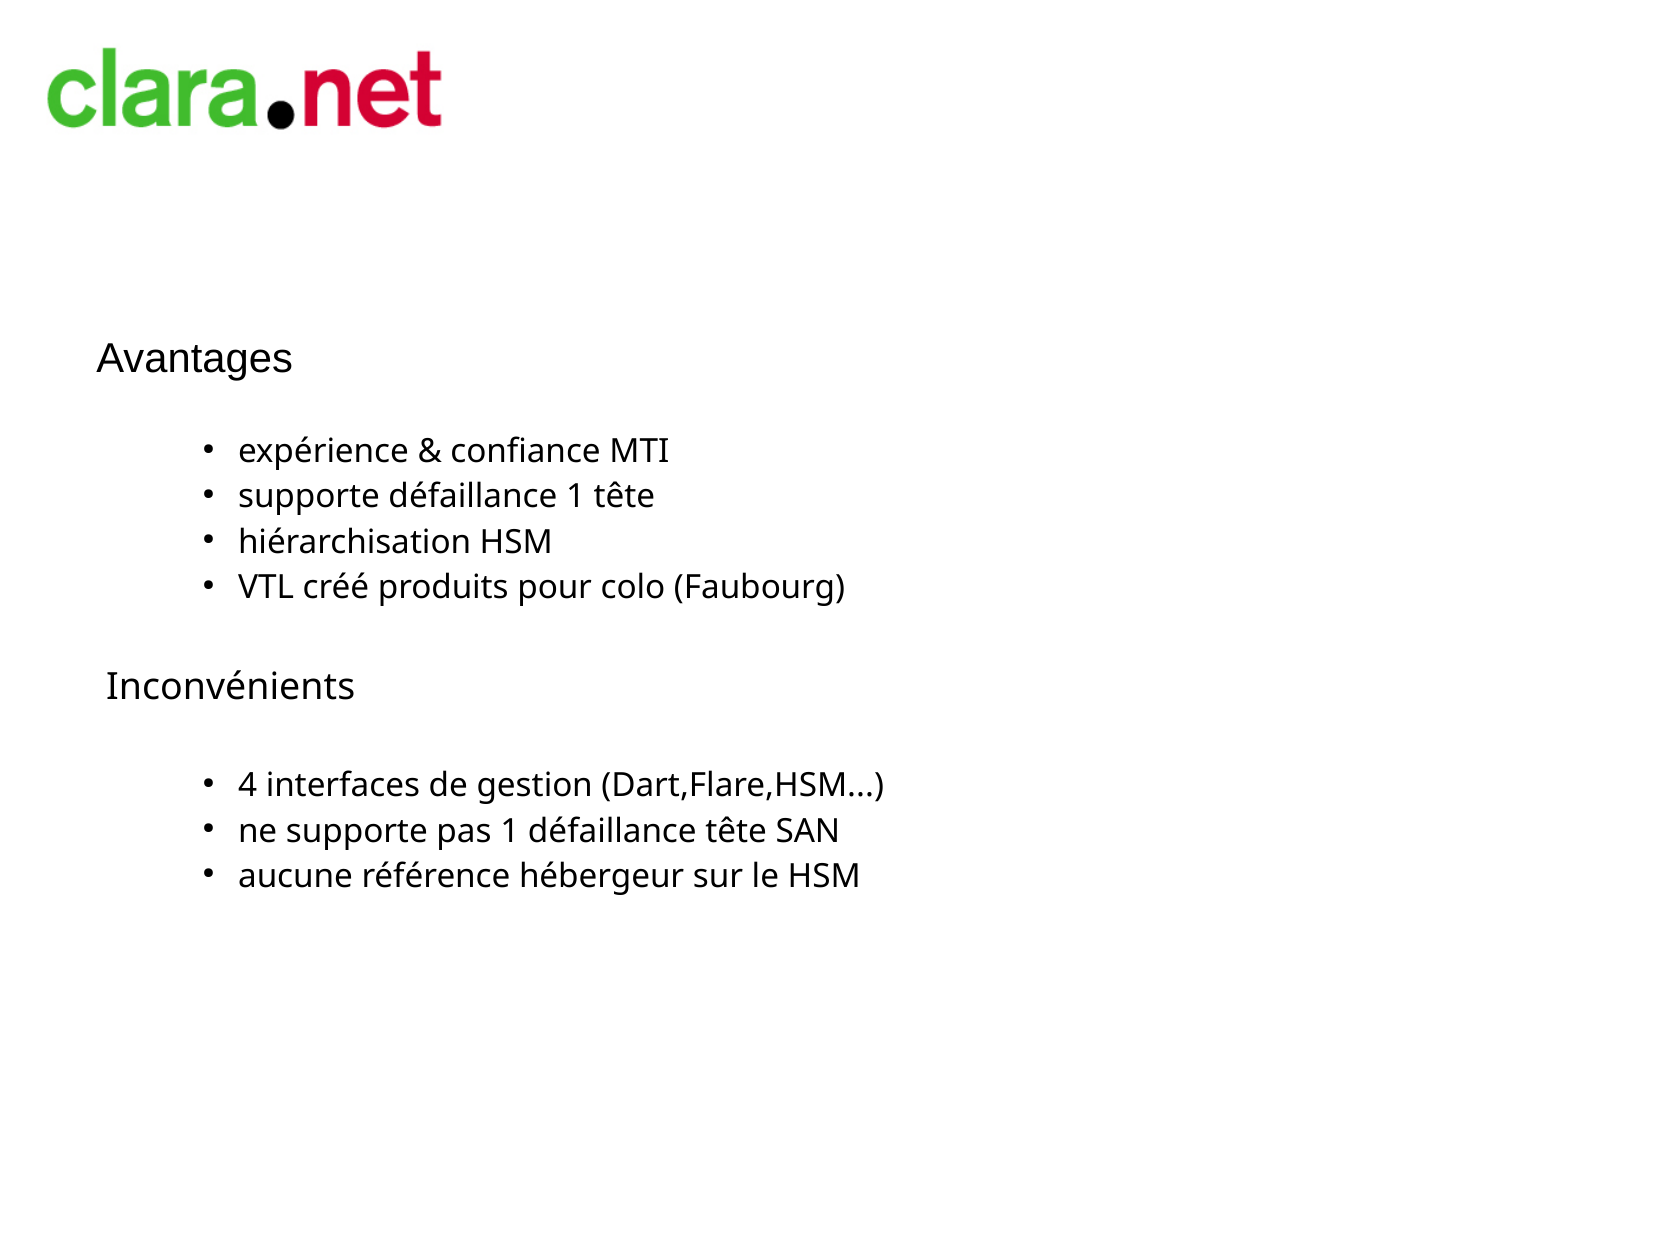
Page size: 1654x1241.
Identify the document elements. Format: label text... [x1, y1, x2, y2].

picture [37, 24, 451, 151]
text_box Avantages expérience & confiance MTI supporte défaillance 1 tête hiérarchisation HSM VTL créé produits pour colo (Faubourg) Inconvénients 4 interfaces de gestion (Dart,Flare,HSM...) ne supporte pas 1 défaillance tête SAN aucune référence hébergeur sur le HSM [81, 187, 1538, 1163]
